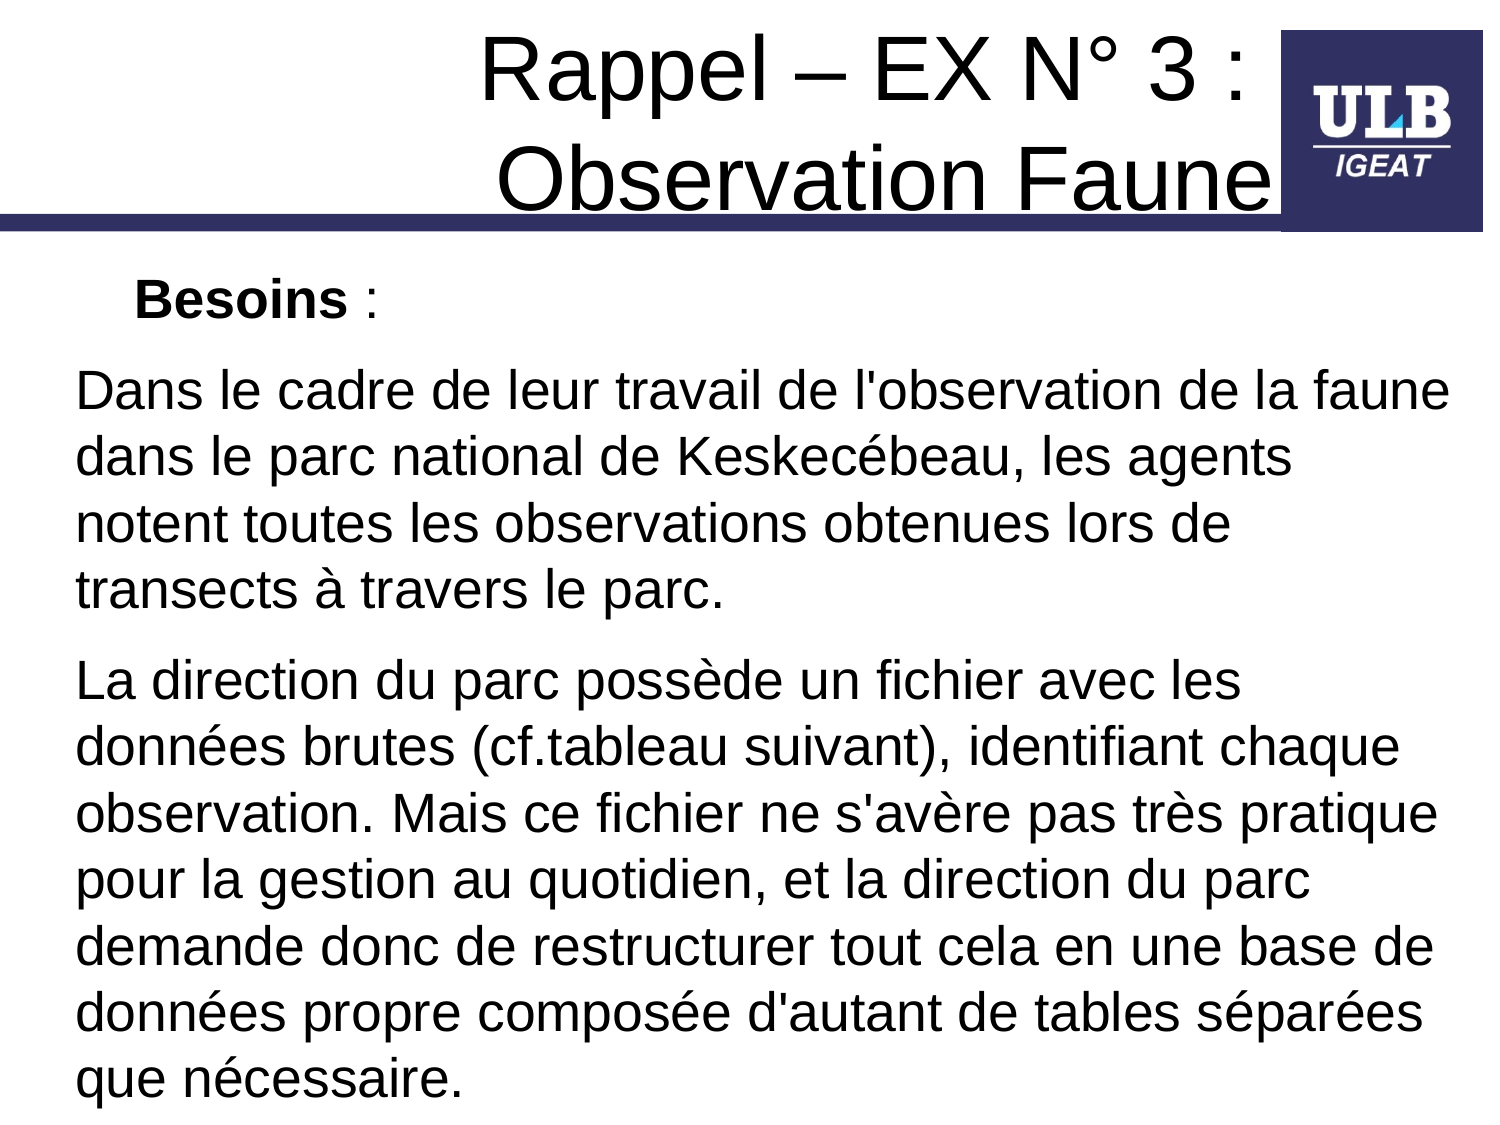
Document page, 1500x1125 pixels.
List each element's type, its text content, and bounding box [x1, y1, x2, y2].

picture [1281, 30, 1483, 232]
text_box Rappel – EX N° 3 : Observation Faune [11, 16, 1276, 222]
text_box Besoins : Dans le cadre de leur travail de l'observation de la faune dans le parc national de Keskecébeau, les agents notent toutes les observations obtenues lors de transects à travers le parc. La direction du parc possède un fichier avec les données brutes (cf.tableau suivant), identifiant chaque observation. Mais ce fichier ne s'avère pas très pratique pour la gestion au quotidien, et la direction du parc demande donc de restructurer tout cela en une base de données propre composée d'autant de tables séparées que nécessaire. [75, 263, 1460, 1111]
